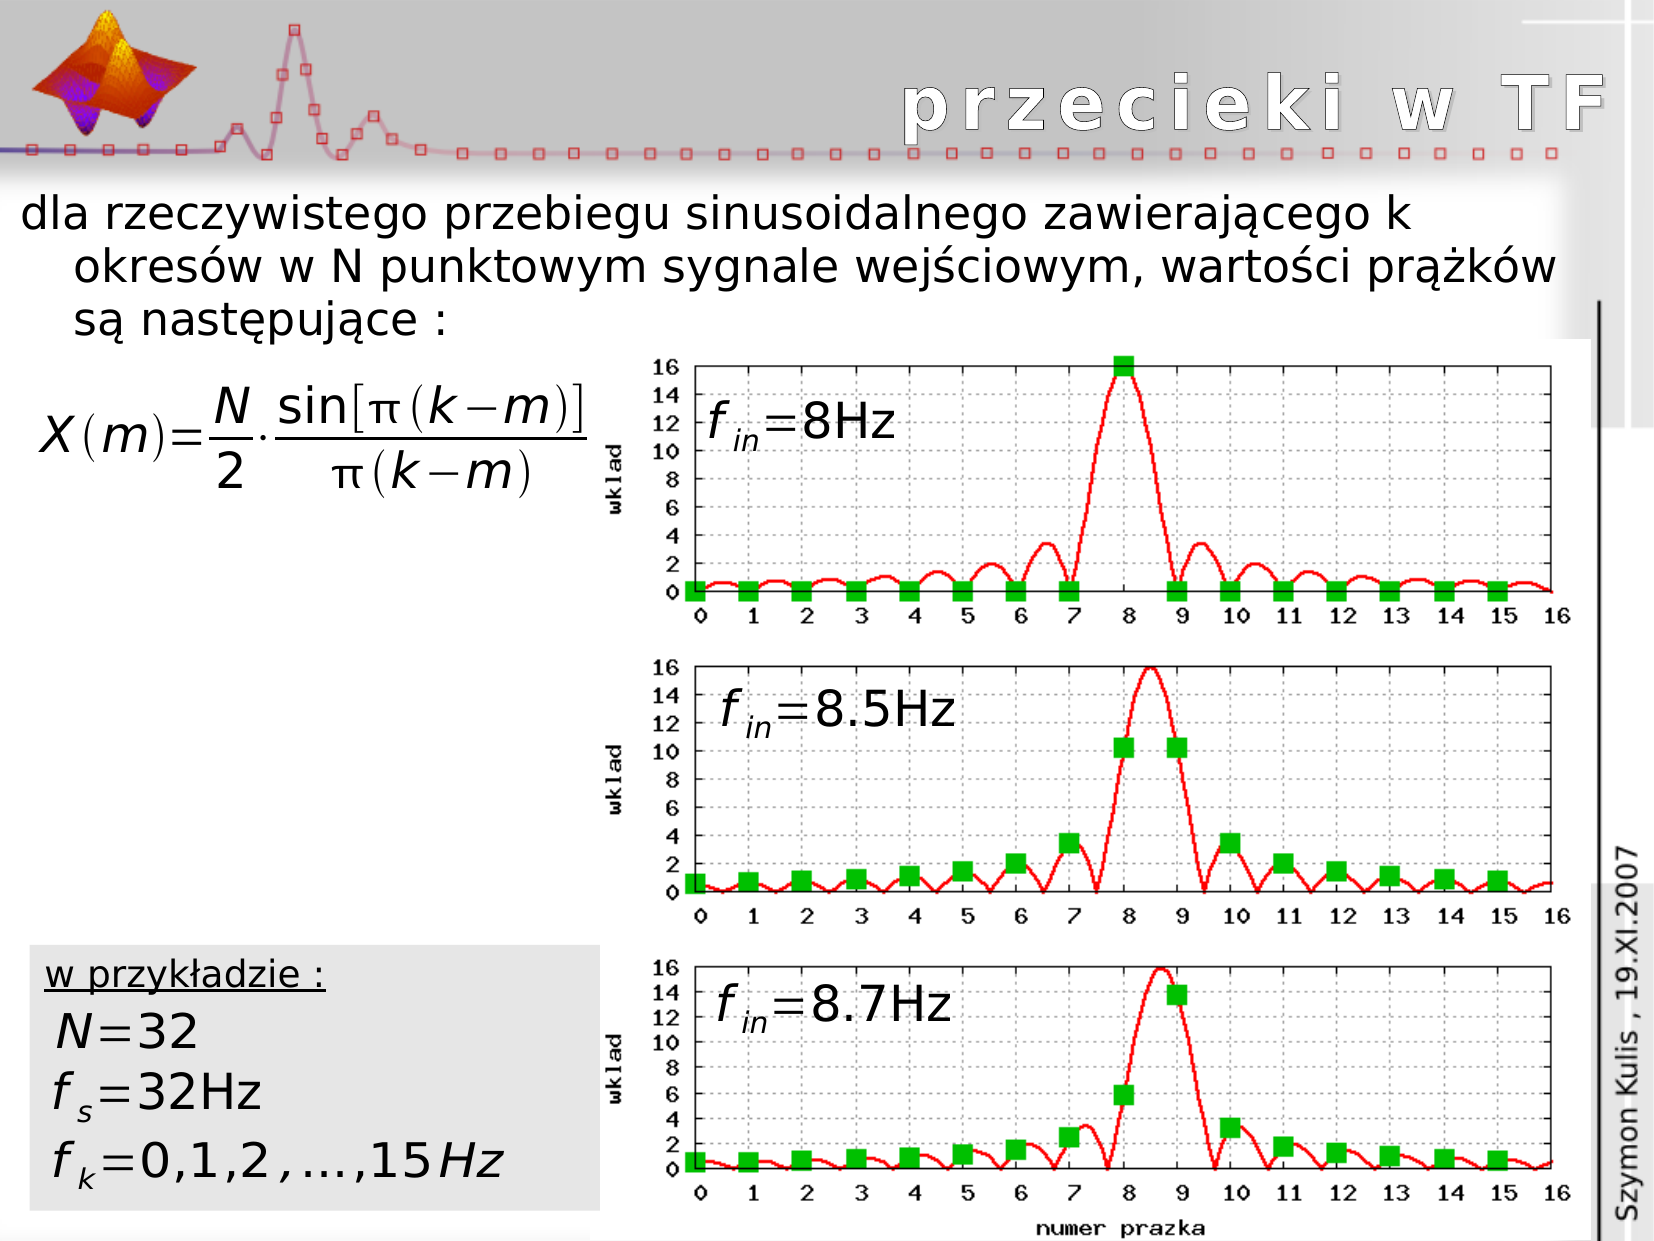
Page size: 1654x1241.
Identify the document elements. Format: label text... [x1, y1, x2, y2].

chart [44, 1132, 509, 1196]
text_box w przykładzie : [29, 944, 600, 1211]
chart [712, 679, 960, 746]
chart [700, 391, 901, 458]
chart [29, 376, 596, 502]
chart [44, 1062, 266, 1129]
title przecieki w TF [14, 36, 1610, 171]
chart [47, 1003, 207, 1060]
list dla rzeczywistego przebiegu sinusoidalnego zawierającego k okresów w N punktowym sygnale wejściowym, wartości prążków są następujące : [3, 186, 1565, 468]
chart [708, 974, 956, 1041]
picture [0, 0, 1654, 1241]
